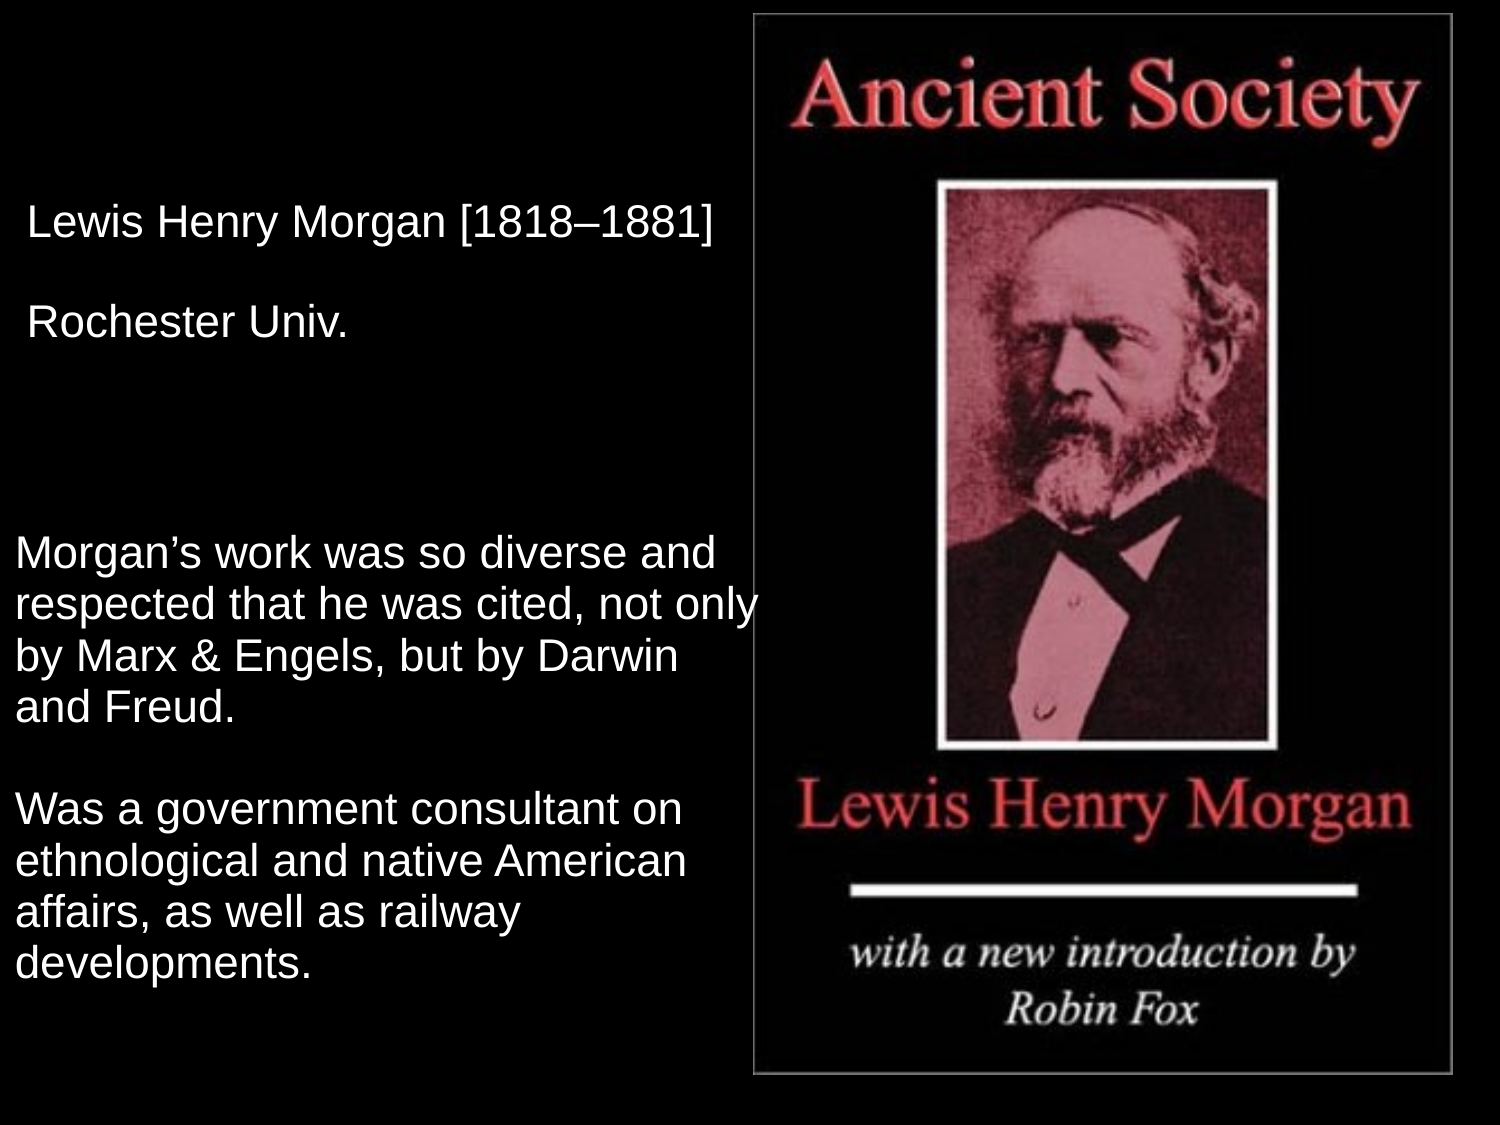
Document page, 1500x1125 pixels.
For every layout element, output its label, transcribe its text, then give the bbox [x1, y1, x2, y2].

picture [753, 13, 1453, 1075]
text_box Rochester Univ. [11, 288, 403, 355]
text_box Lewis Henry Morgan [1818–1881] [11, 188, 753, 294]
text_box Morgan’s work was so diverse and respected that he was cited, not only by Marx & Engels, but by Darwin and Freud. Was a government consultant on ethnological and native American affairs, as well as railway developments. [0, 519, 780, 1099]
